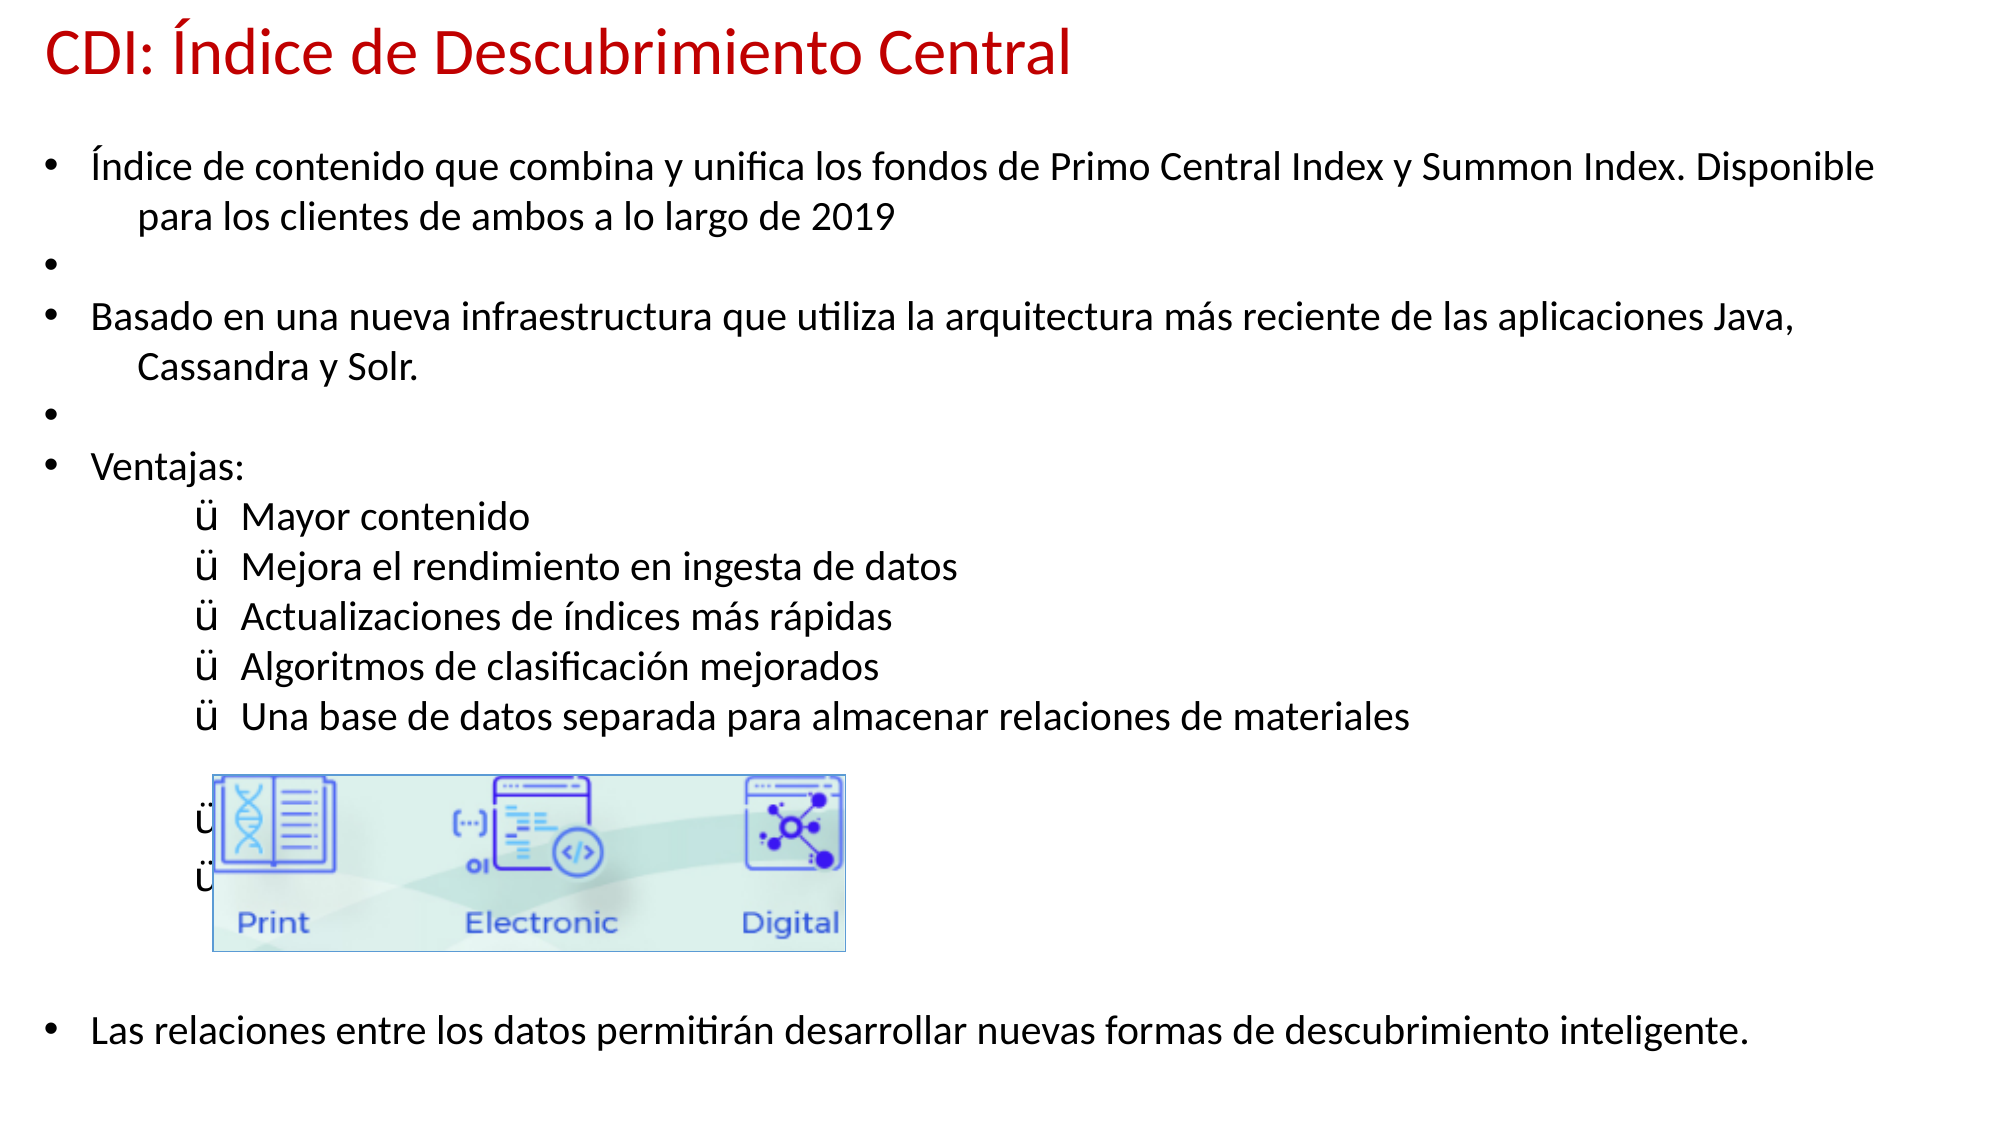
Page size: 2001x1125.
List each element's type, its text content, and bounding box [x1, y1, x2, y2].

text_box CDI: Índice de Descubrimiento Central [30, 0, 1151, 96]
picture [213, 775, 845, 951]
text_box Índice de contenido que combina y unifica los fondos de Primo Central Index y Summon Index. Disponible para los clientes de ambos a lo largo de 2019 Basado en una nueva infraestructura que utiliza la arquitectura más reciente de las aplicaciones Java, Cassandra y Solr. Ventajas: Mayor contenido Mejora el rendimiento en ingesta de datos Actualizaciones de índices más rápidas Algoritmos de clasificación mejorados Una base de datos separada para almacenar relaciones de materiales Las relaciones entre los datos permitirán desarrollar nuevas formas de descubrimiento inteligente. [28, 131, 1967, 1101]
